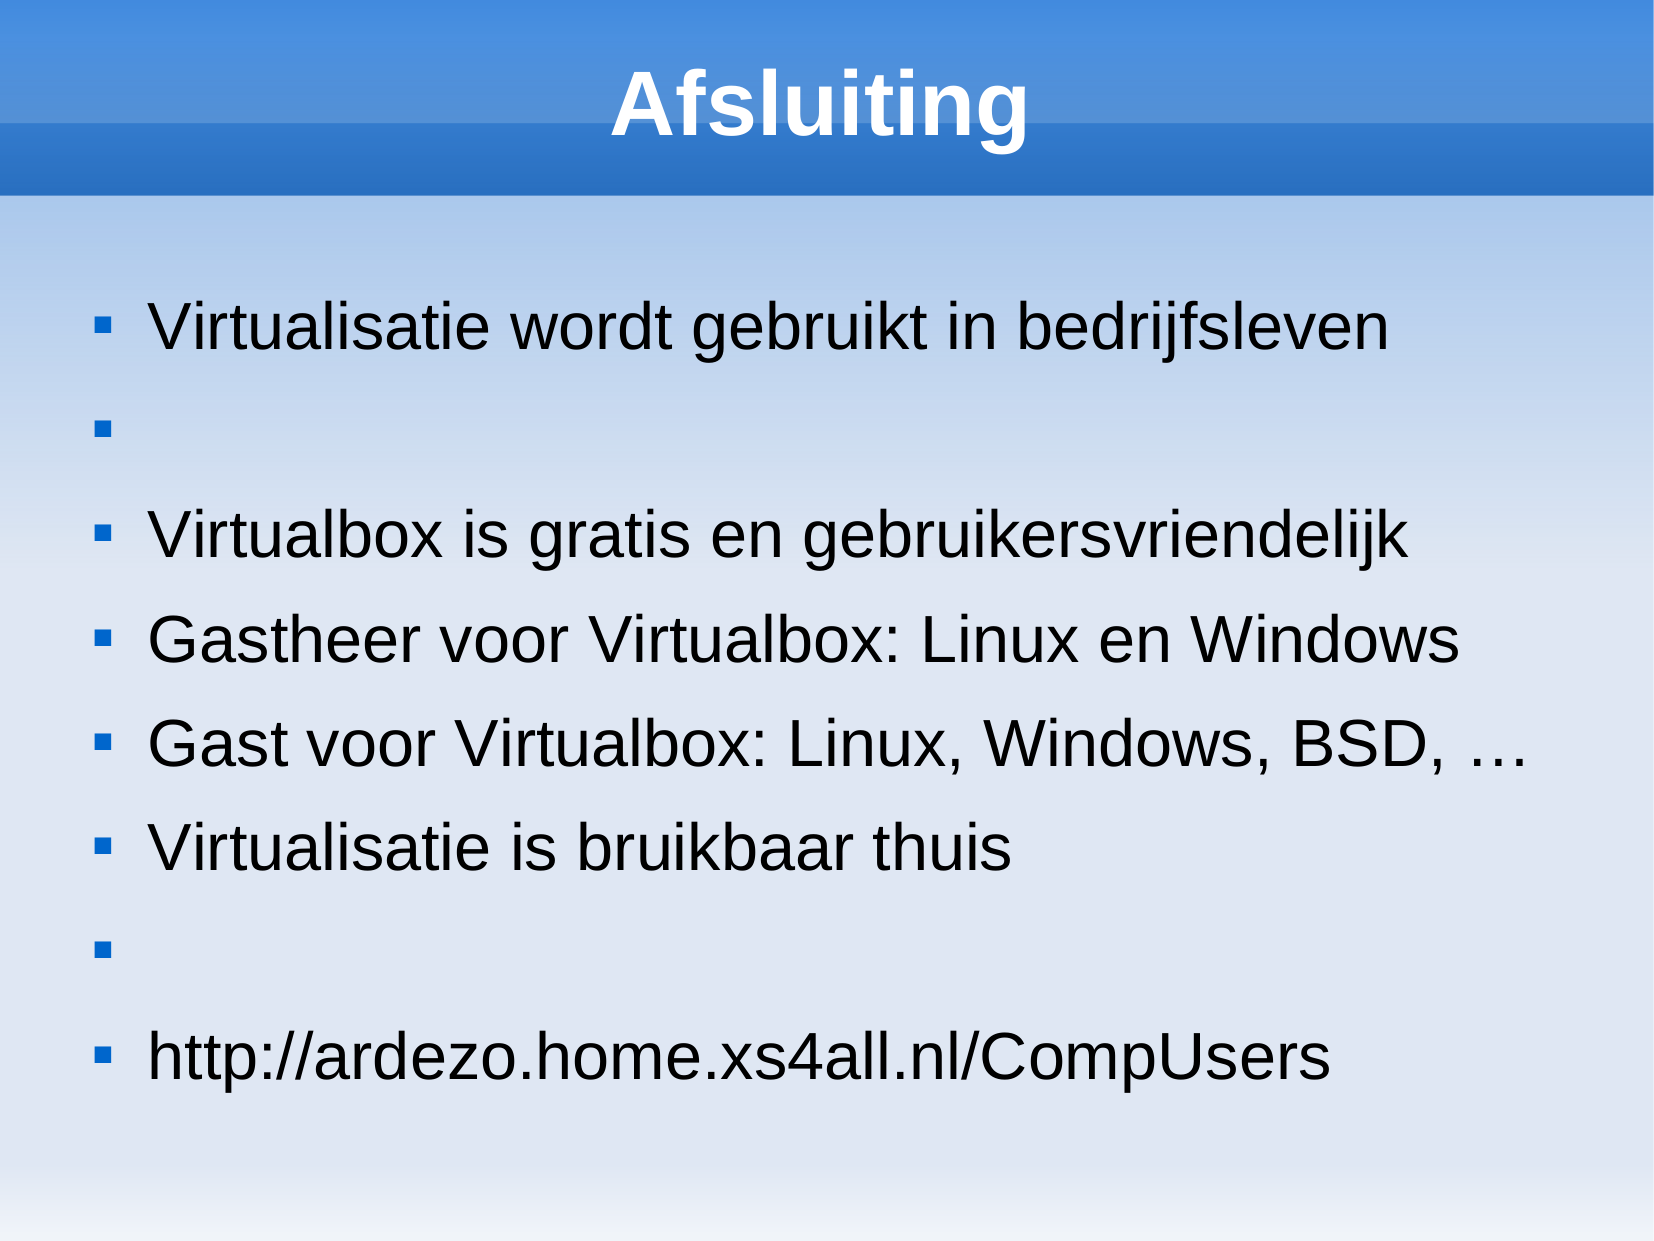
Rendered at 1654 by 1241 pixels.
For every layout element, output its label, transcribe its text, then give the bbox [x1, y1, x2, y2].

picture [0, 0, 1654, 1241]
title Afsluiting [76, 7, 1565, 200]
list Virtualisatie wordt gebruikt in bedrijfsleven Virtualbox is gratis en gebruikersvriendelijk Gastheer voor Virtualbox: Linux en Windows Gast voor Virtualbox: Linux, Windows, BSD, … Virtualisatie is bruikbaar thuis http://ardezo.home.xs4all.nl/CompUsers [76, 288, 1565, 1094]
